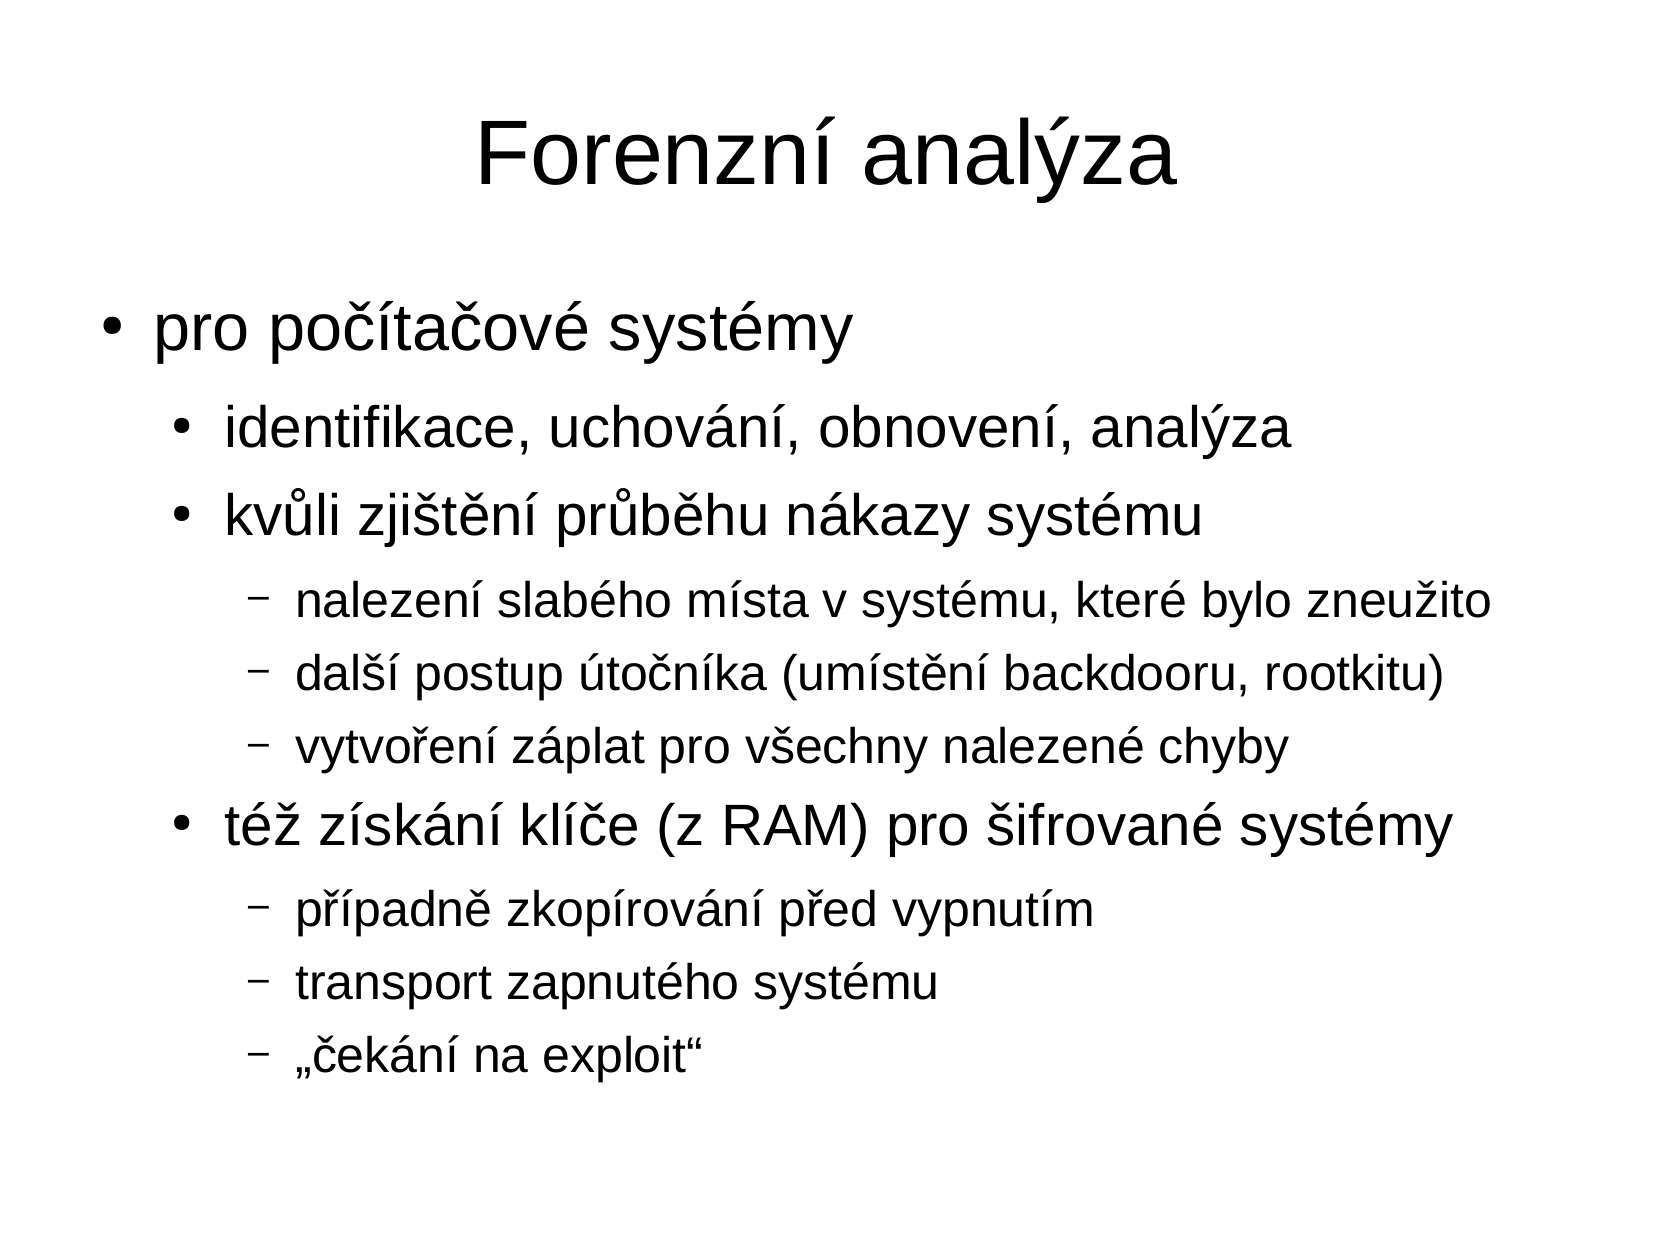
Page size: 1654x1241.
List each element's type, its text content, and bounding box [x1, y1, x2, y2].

list pro počítačové systémy identifikace, uchování, obnovení, analýza kvůli zjištění průběhu nákazy systému nalezení slabého místa v systému, které bylo zneužito další postup útočníka (umístění backdooru, rootkitu) vytvoření záplat pro všechny nalezené chyby též získání klíče (z RAM) pro šifrované systémy případně zkopírování před vypnutím transport zapnutého systému „čekání na exploit“ [82, 290, 1571, 1084]
title Forenzní analýza [82, 49, 1571, 257]
